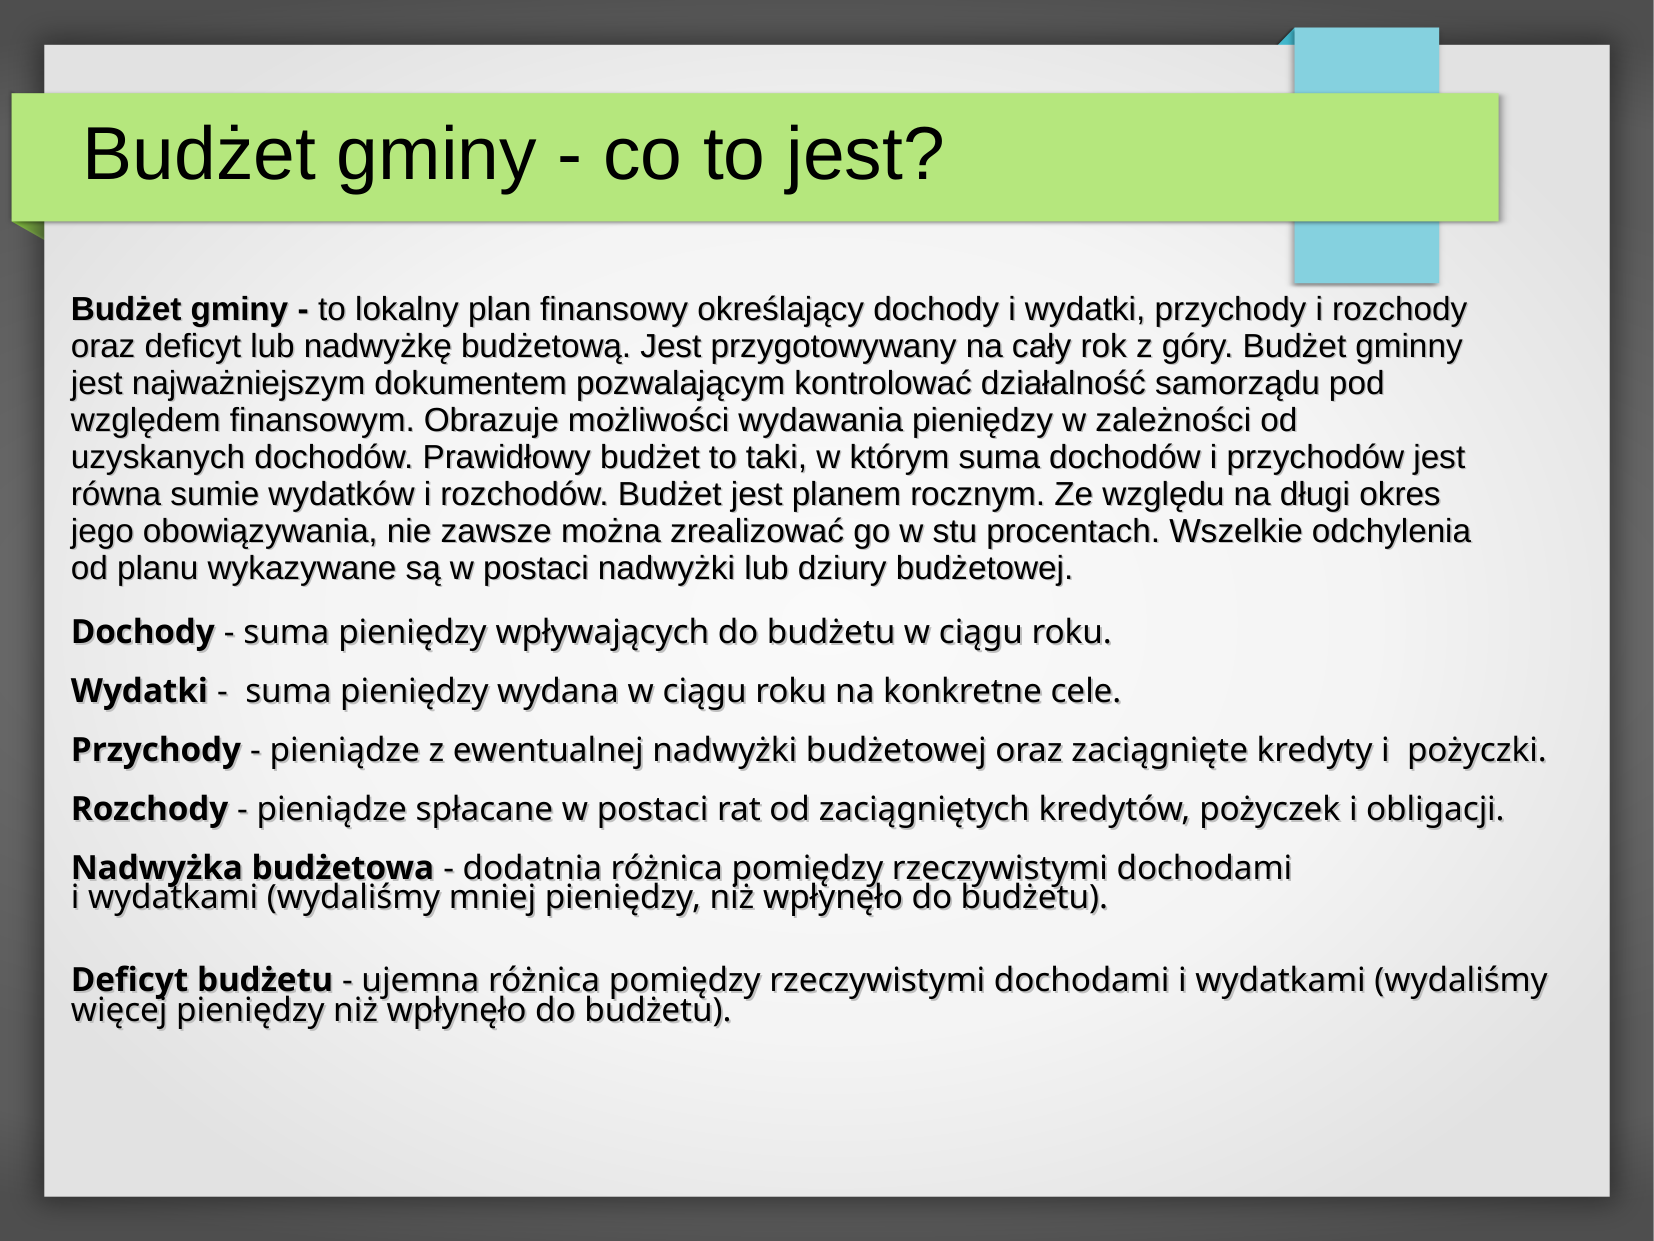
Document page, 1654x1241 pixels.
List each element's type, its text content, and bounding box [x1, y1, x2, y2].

picture [0, 0, 1654, 1241]
title Budżet gminy - co to jest? [82, 94, 1264, 213]
list Budżet gminy - to lokalny plan finansowy określający dochody i wydatki, przychody i rozchody oraz deficyt lub nadwyżkę budżetową. Jest przygotowywany na cały rok z góry. Budżet gminny jest najważniejszym dokumentem pozwalającym kontrolować działalność samorządu pod względem finansowym. Obrazuje możliwości wydawania pieniędzy w zależności od uzyskanych dochodów. Prawidłowy budżet to taki, w którym suma dochodów i przychodów jest równa sumie wydatków i rozchodów. Budżet jest planem rocznym. Ze względu na długi okres jego obowiązywania, nie zawsze można zrealizować go w stu procentach. Wszelkie odchylenia od planu wykazywane są w postaci nadwyżki lub dziury budżetowej. Dochody - suma pieniędzy wpływających do budżetu w ciągu roku. Wydatki - suma pieniędzy wydana w ciągu roku na konkretne cele. Przychody - pieniądze z ewentualnej nadwyżki budżetowej oraz zaciągnięte kredyty i pożyczki. Rozchody - pieniądze spłacane w postaci rat od zaciągniętych kredytów, pożyczek i obligacji. Nadwyżka budżetowa - dodatnia różnica pomiędzy rzeczywistymi dochodami i wydatkami (wydaliśmy mniej pieniędzy, niż wpłynęło do budżetu). Deficyt budżetu - ujemna różnica pomiędzy rzeczywistymi dochodami i wydatkami (wydaliśmy więcej pieniędzy niż wpłynęło do budżetu). [70, 290, 1583, 1134]
